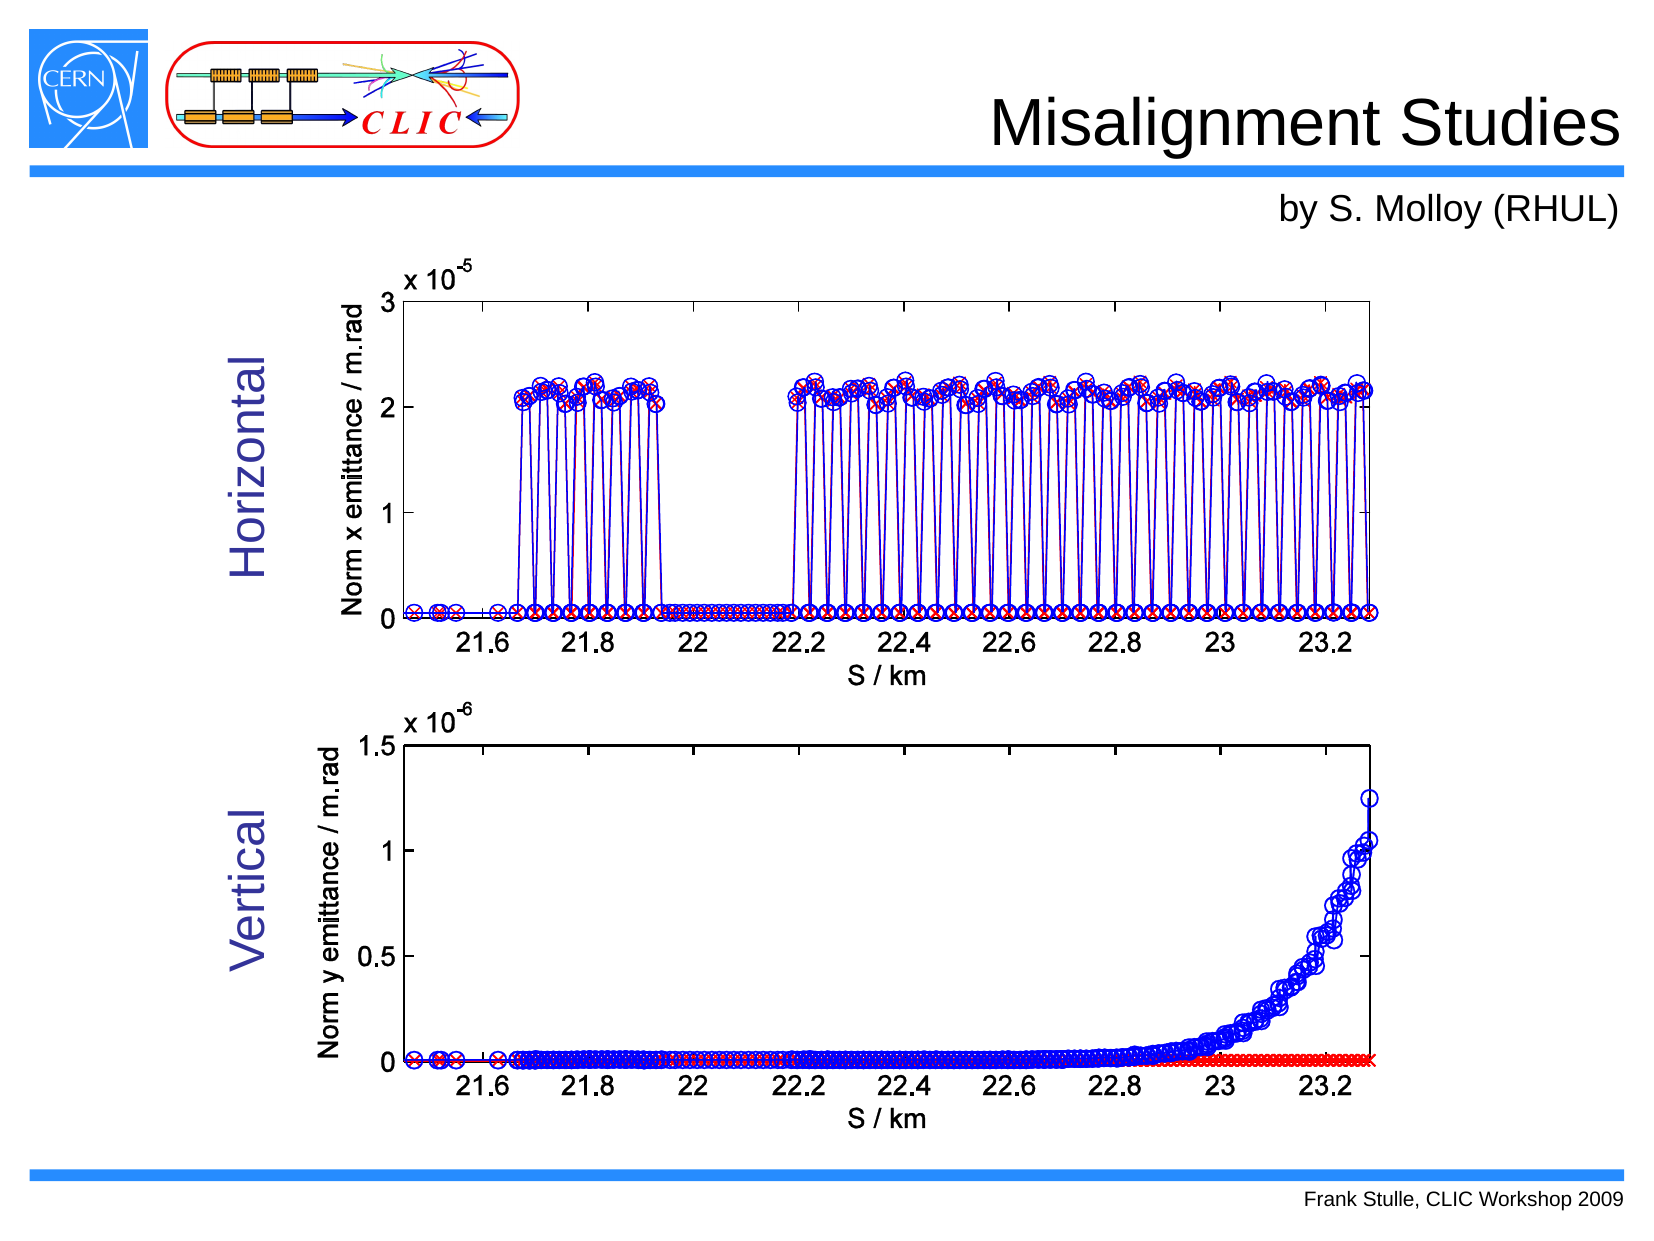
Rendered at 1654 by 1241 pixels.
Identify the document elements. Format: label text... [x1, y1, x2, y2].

text_box Horizontal [206, 320, 282, 596]
picture [241, 229, 1489, 1167]
text_box by S. Molloy (RHUL) [1263, 180, 1636, 237]
text_box Vertical [206, 780, 282, 988]
title Misalignment Studies [134, 79, 1623, 166]
picture [165, 41, 520, 79]
picture [29, 29, 148, 148]
